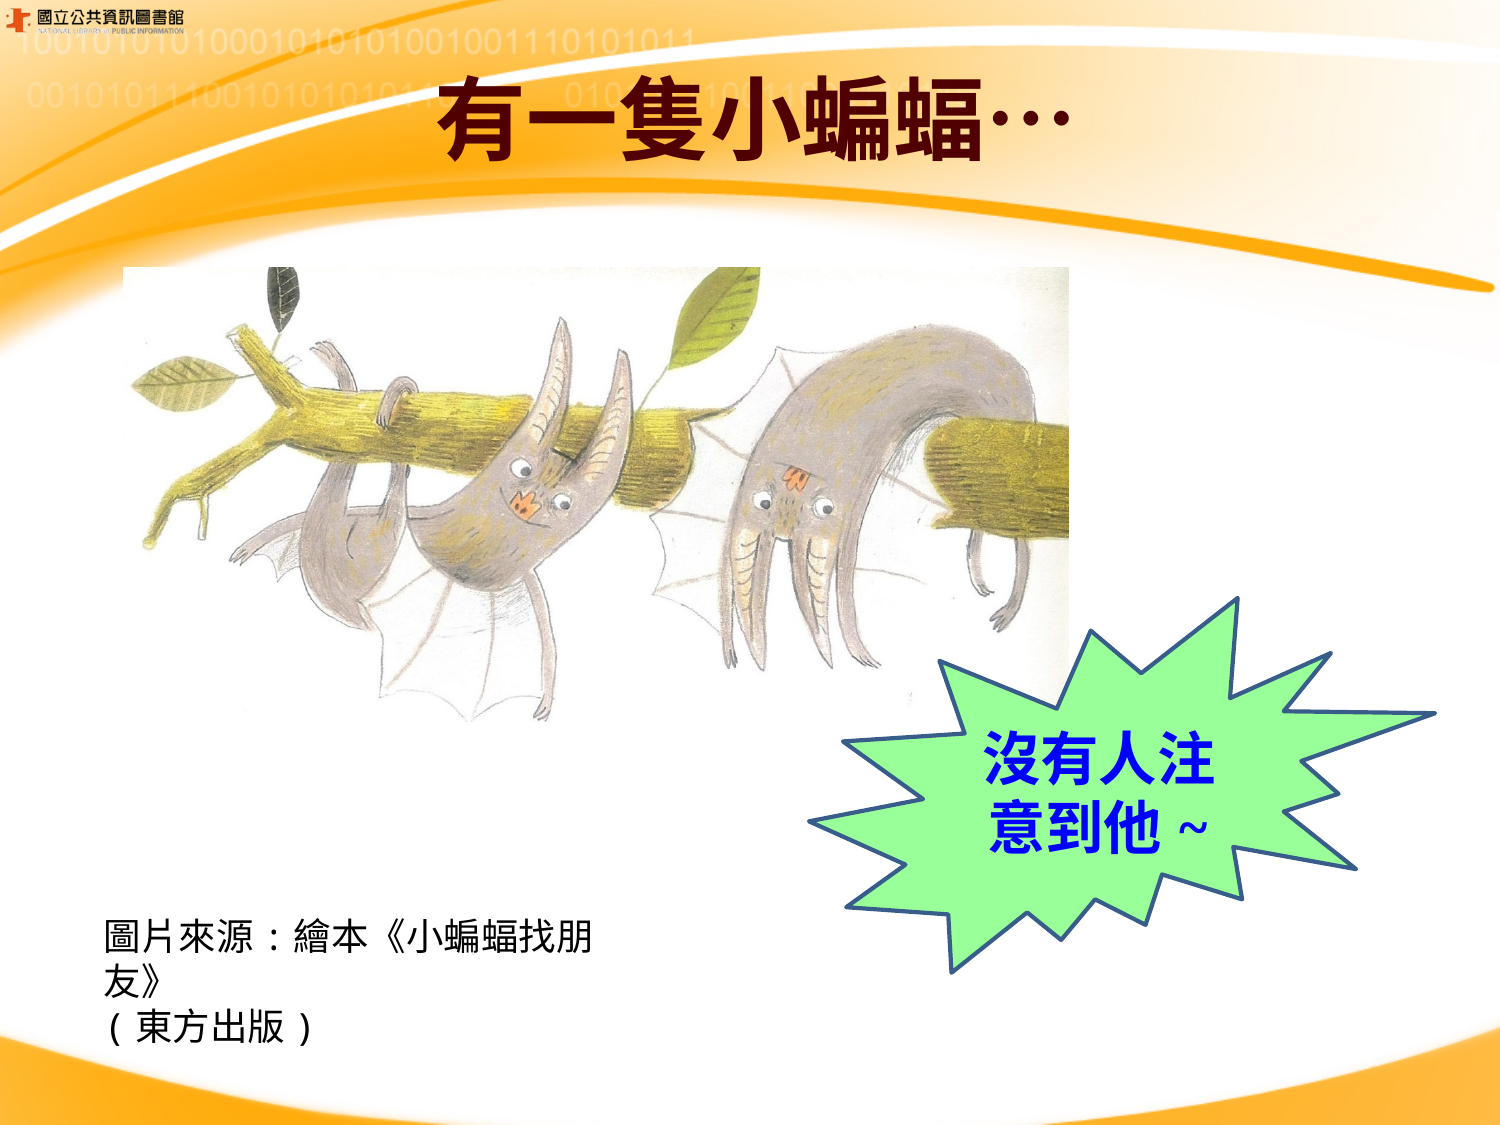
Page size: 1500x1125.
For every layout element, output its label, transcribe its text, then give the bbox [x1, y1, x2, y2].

picture [123, 267, 1069, 722]
text_box 沒有人注意到他~ [808, 597, 1436, 973]
title 有一隻小蝙蝠… [117, 23, 1395, 211]
text_box 圖片來源:繪本《小蝙蝠找朋友》 (東方出版) [88, 905, 656, 1012]
